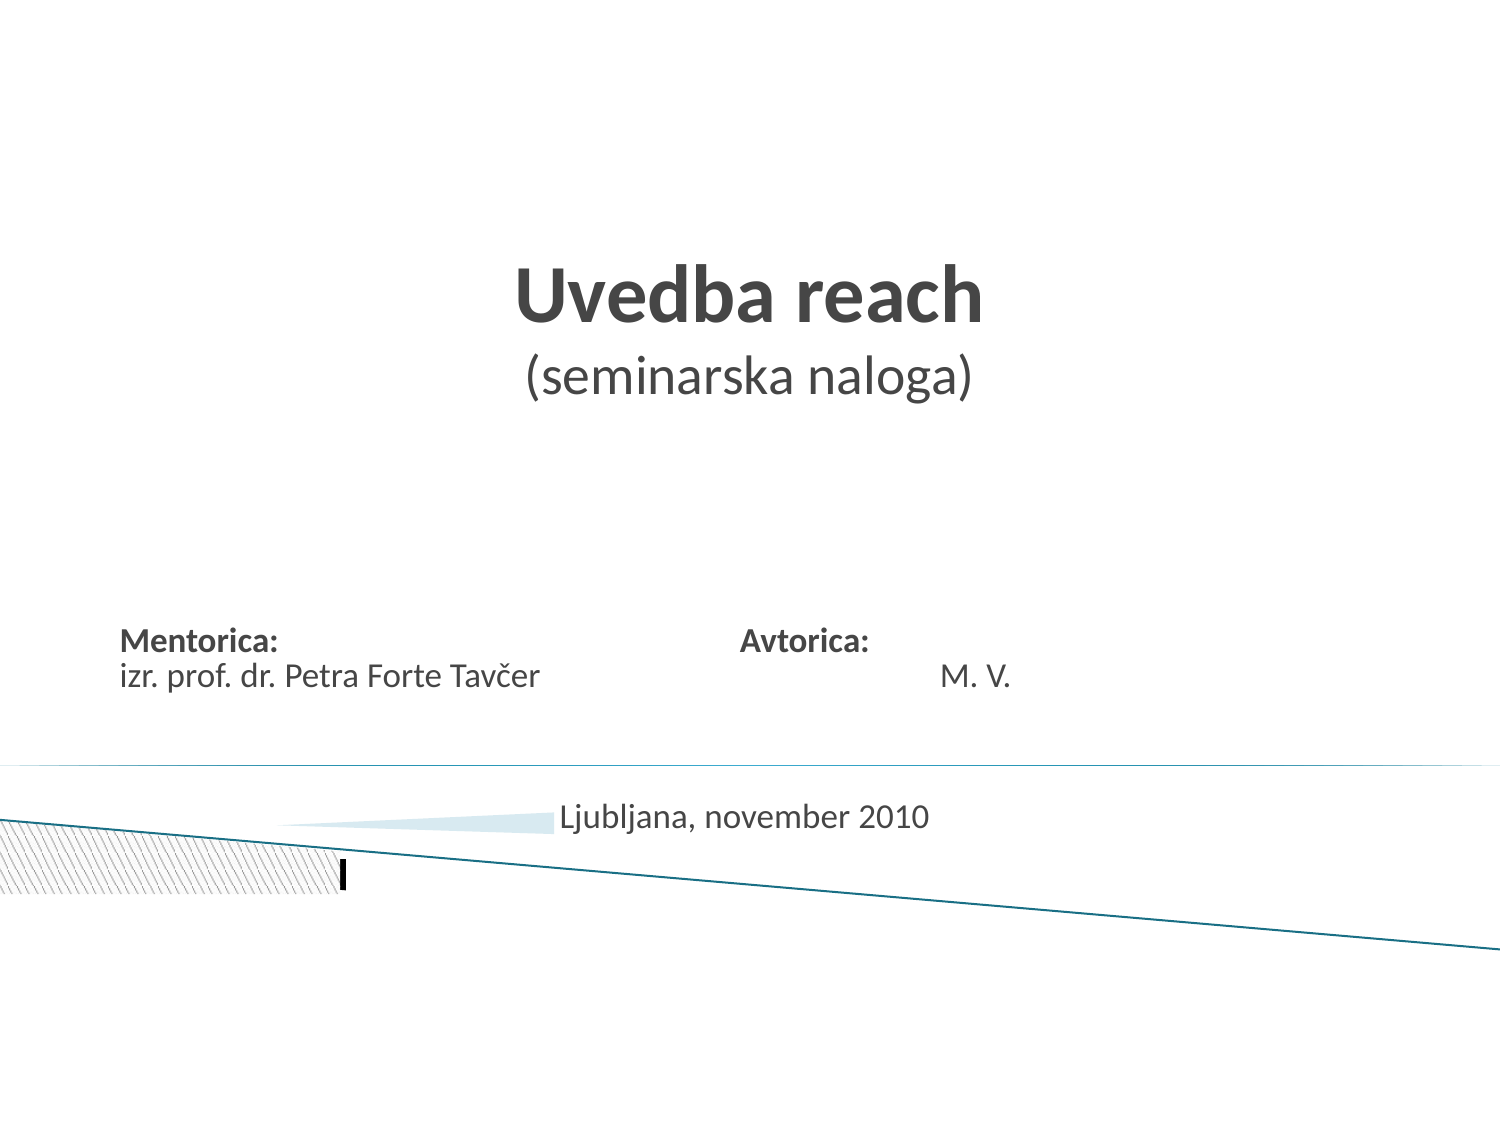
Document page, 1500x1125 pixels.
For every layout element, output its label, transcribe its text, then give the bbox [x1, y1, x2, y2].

title Uvedba reach (seminarska naloga) [112, 231, 1388, 532]
picture [0, 821, 341, 895]
subtitle Mentorica: Avtorica: izr. prof. dr. Petra Forte Tavčer M. V. Ljubljana, november 2010 [112, 574, 1388, 846]
